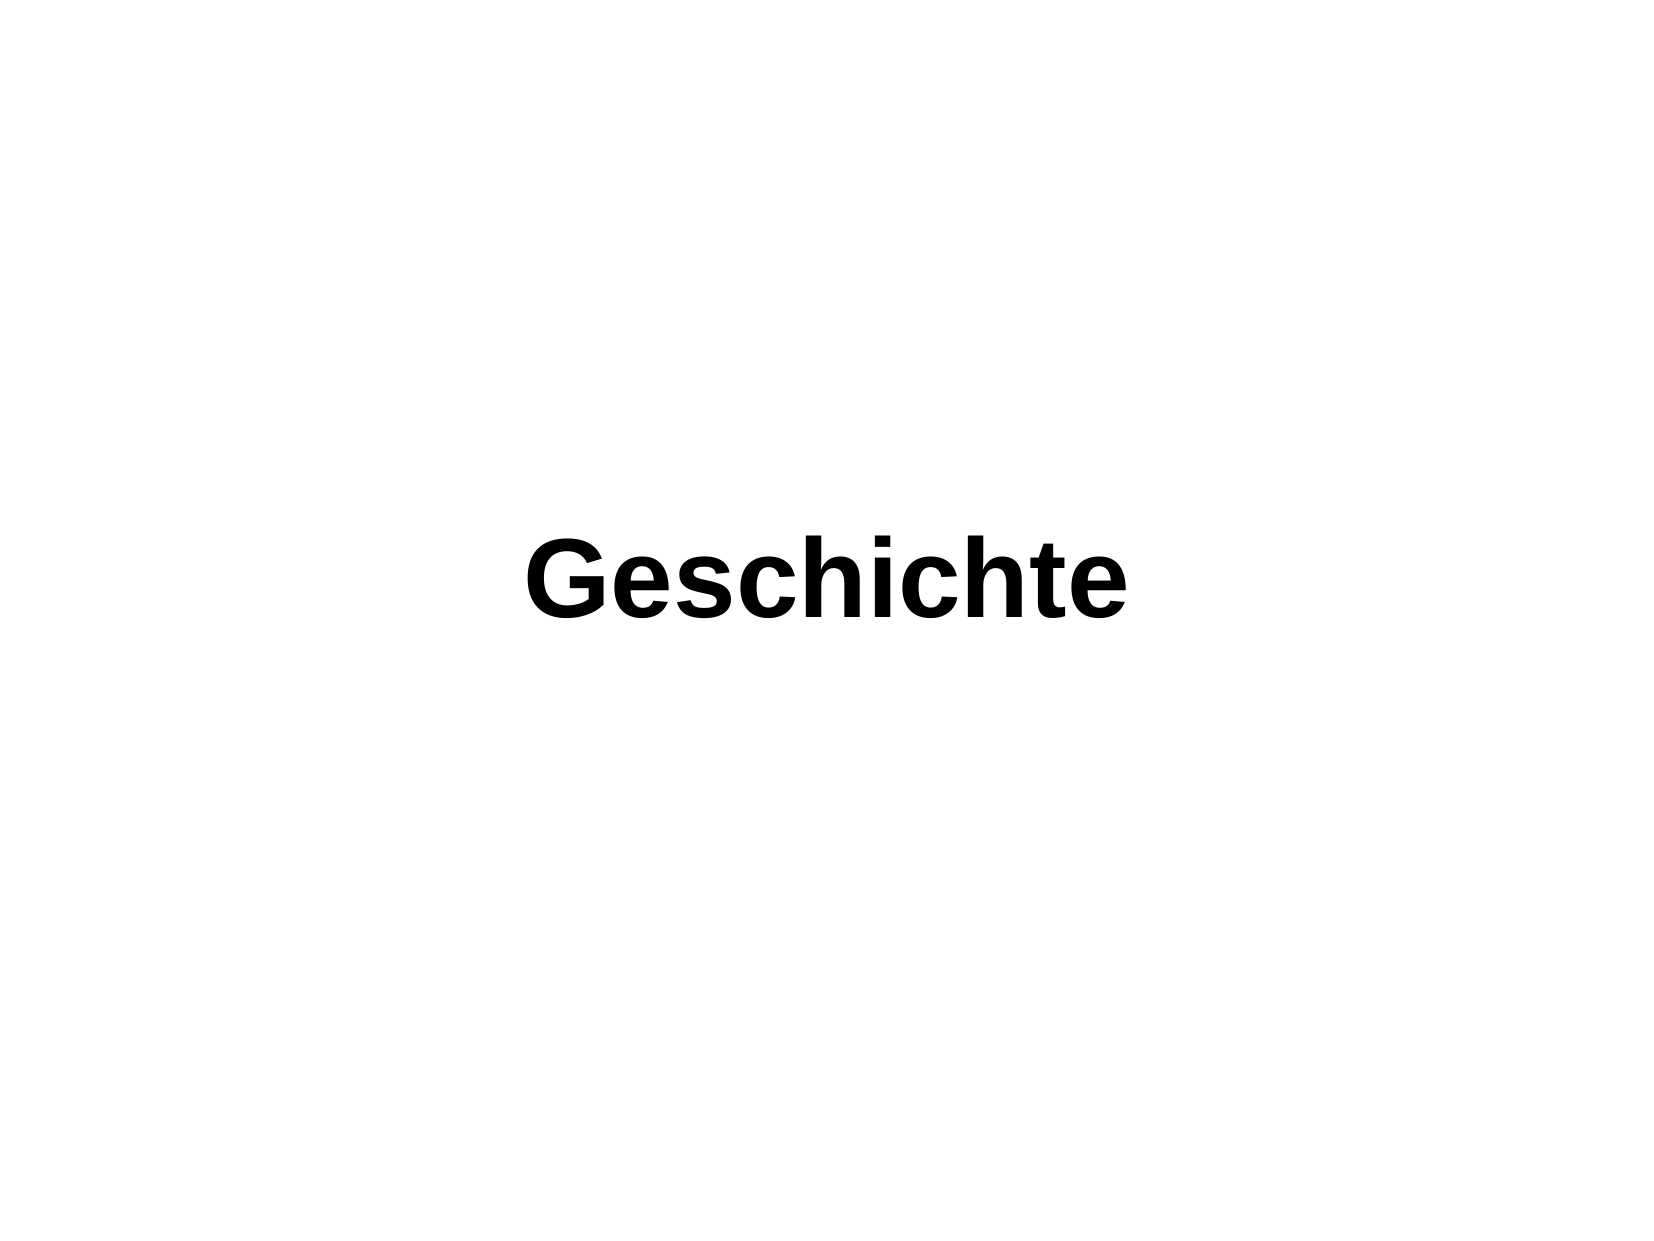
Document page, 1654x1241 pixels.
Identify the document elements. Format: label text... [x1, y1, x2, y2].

subtitle Geschichte [82, 49, 1571, 1109]
